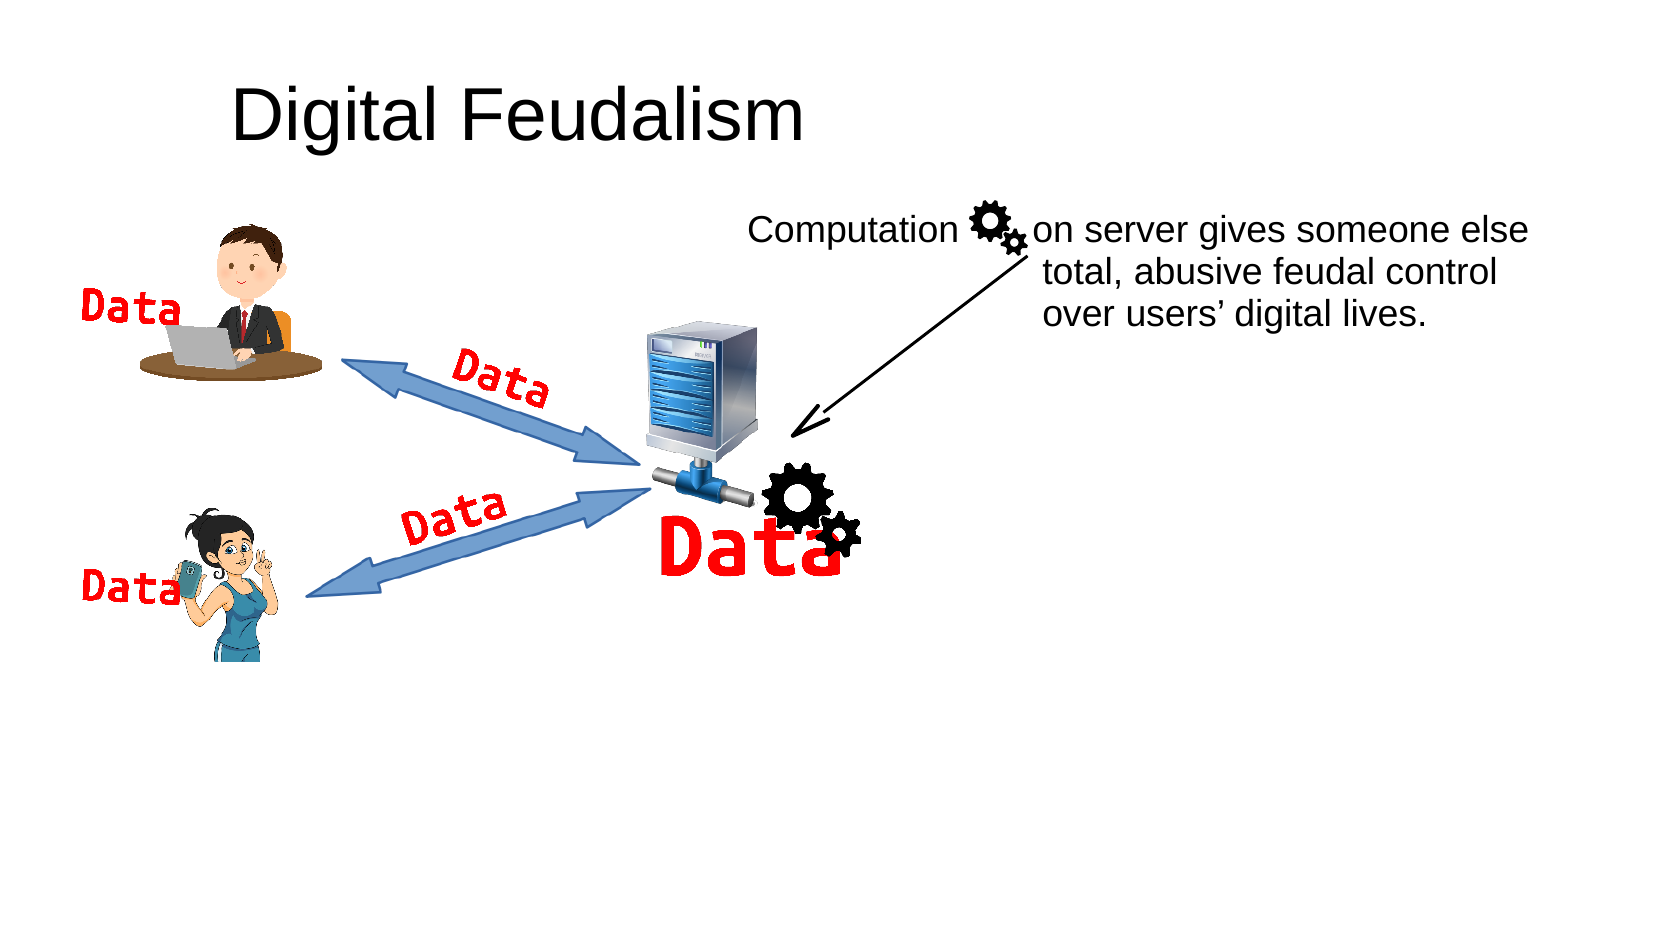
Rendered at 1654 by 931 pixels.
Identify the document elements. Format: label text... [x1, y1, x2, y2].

text_box Computation on server gives someone else total, abusive feudal control over users’ digital lives. [732, 200, 1023, 355]
picture [969, 200, 1028, 256]
title Digital Feudalism [82, 37, 1571, 193]
picture [82, 223, 861, 662]
text_box Computation on server gives someone else total, abusive feudal control over users’ digital lives. [903, 200, 1619, 355]
